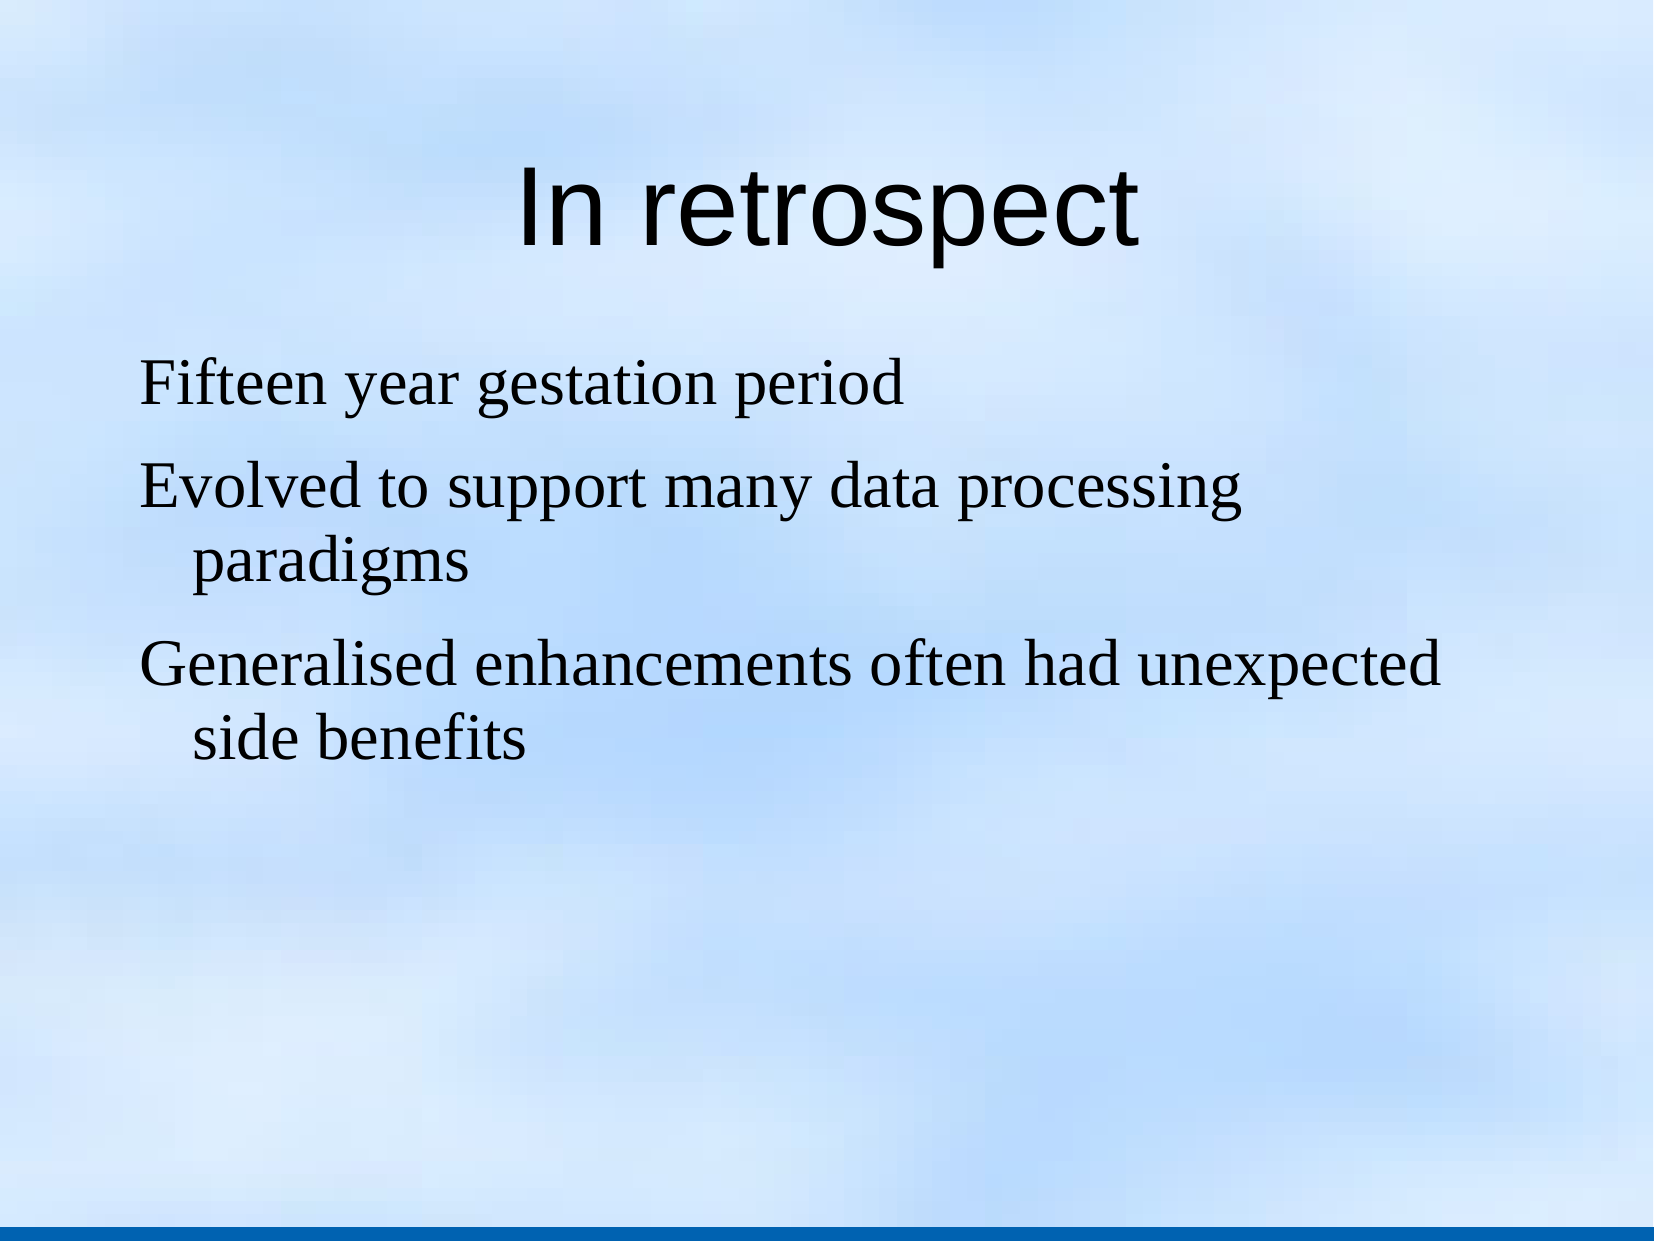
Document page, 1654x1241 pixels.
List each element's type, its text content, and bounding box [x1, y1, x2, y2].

list Fifteen year gestation period Evolved to support many data processing paradigms Generalised enhancements often had unexpected side benefits [121, 344, 1533, 1127]
title In retrospect [121, 102, 1533, 311]
picture [0, 0, 1654, 1227]
